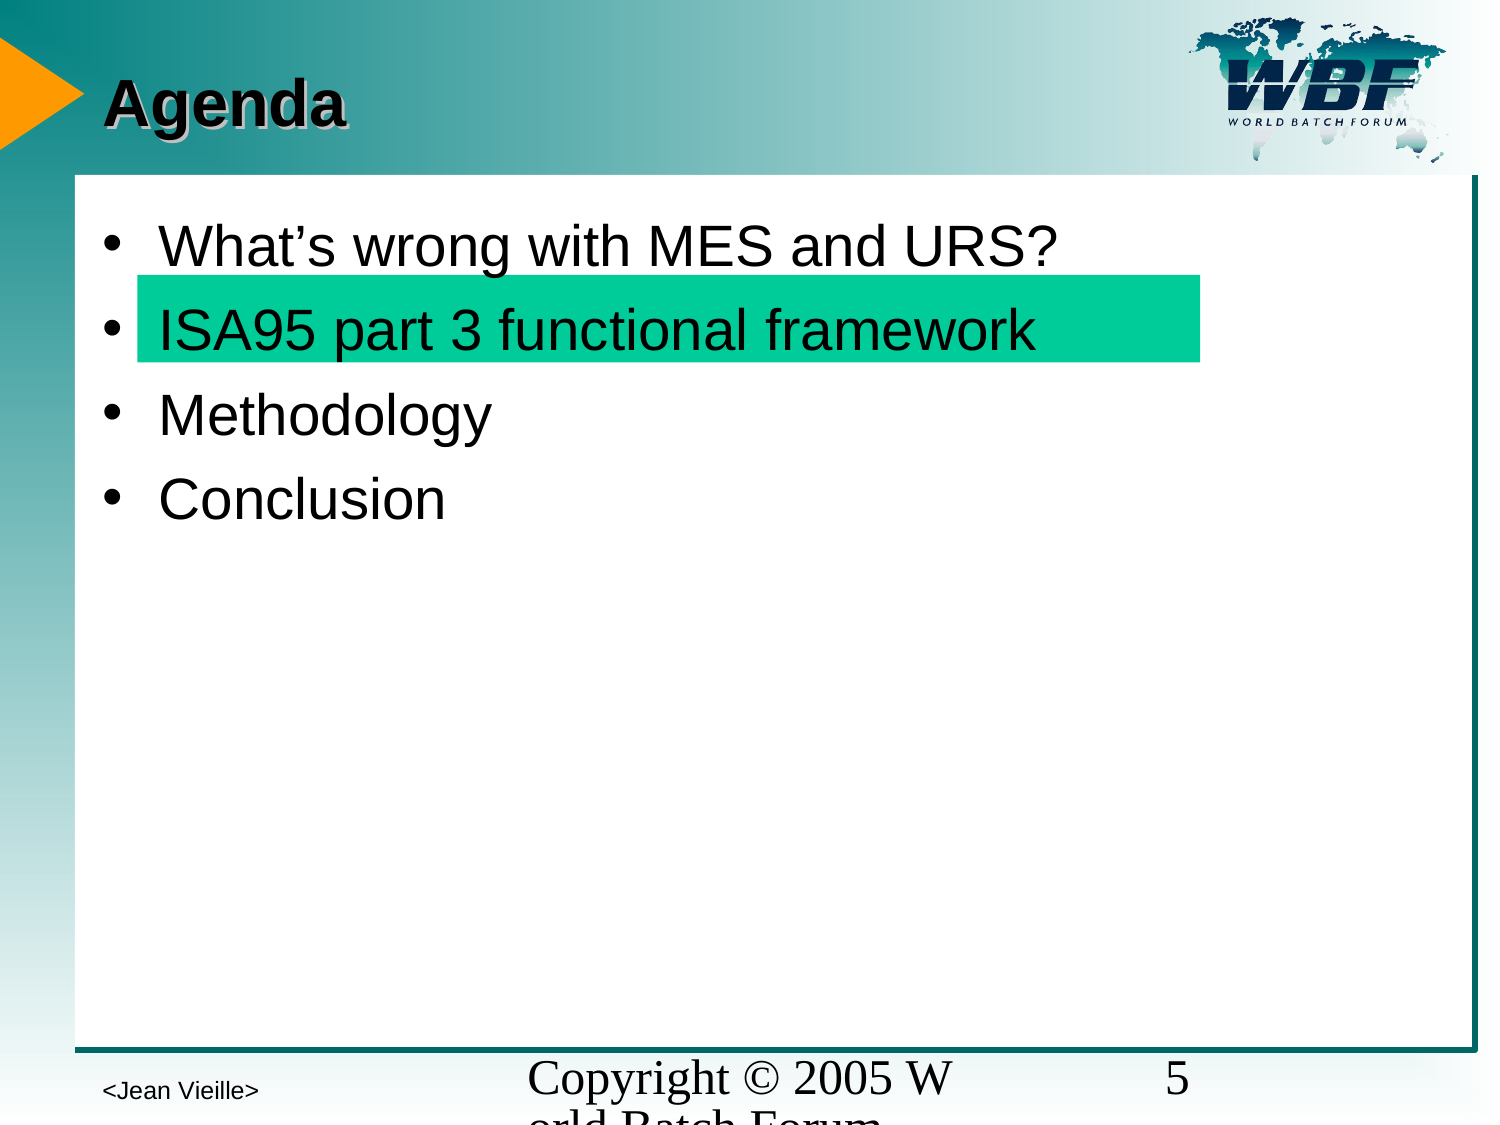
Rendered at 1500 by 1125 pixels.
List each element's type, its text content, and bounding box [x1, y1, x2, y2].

picture [0, 0, 1500, 1125]
title Agenda [87, 37, 1188, 163]
list What’s wrong with MES and URS? ISA95 part 3 functional framework Methodology Conclusion [87, 199, 1463, 1038]
picture [630, 1113, 643, 1125]
